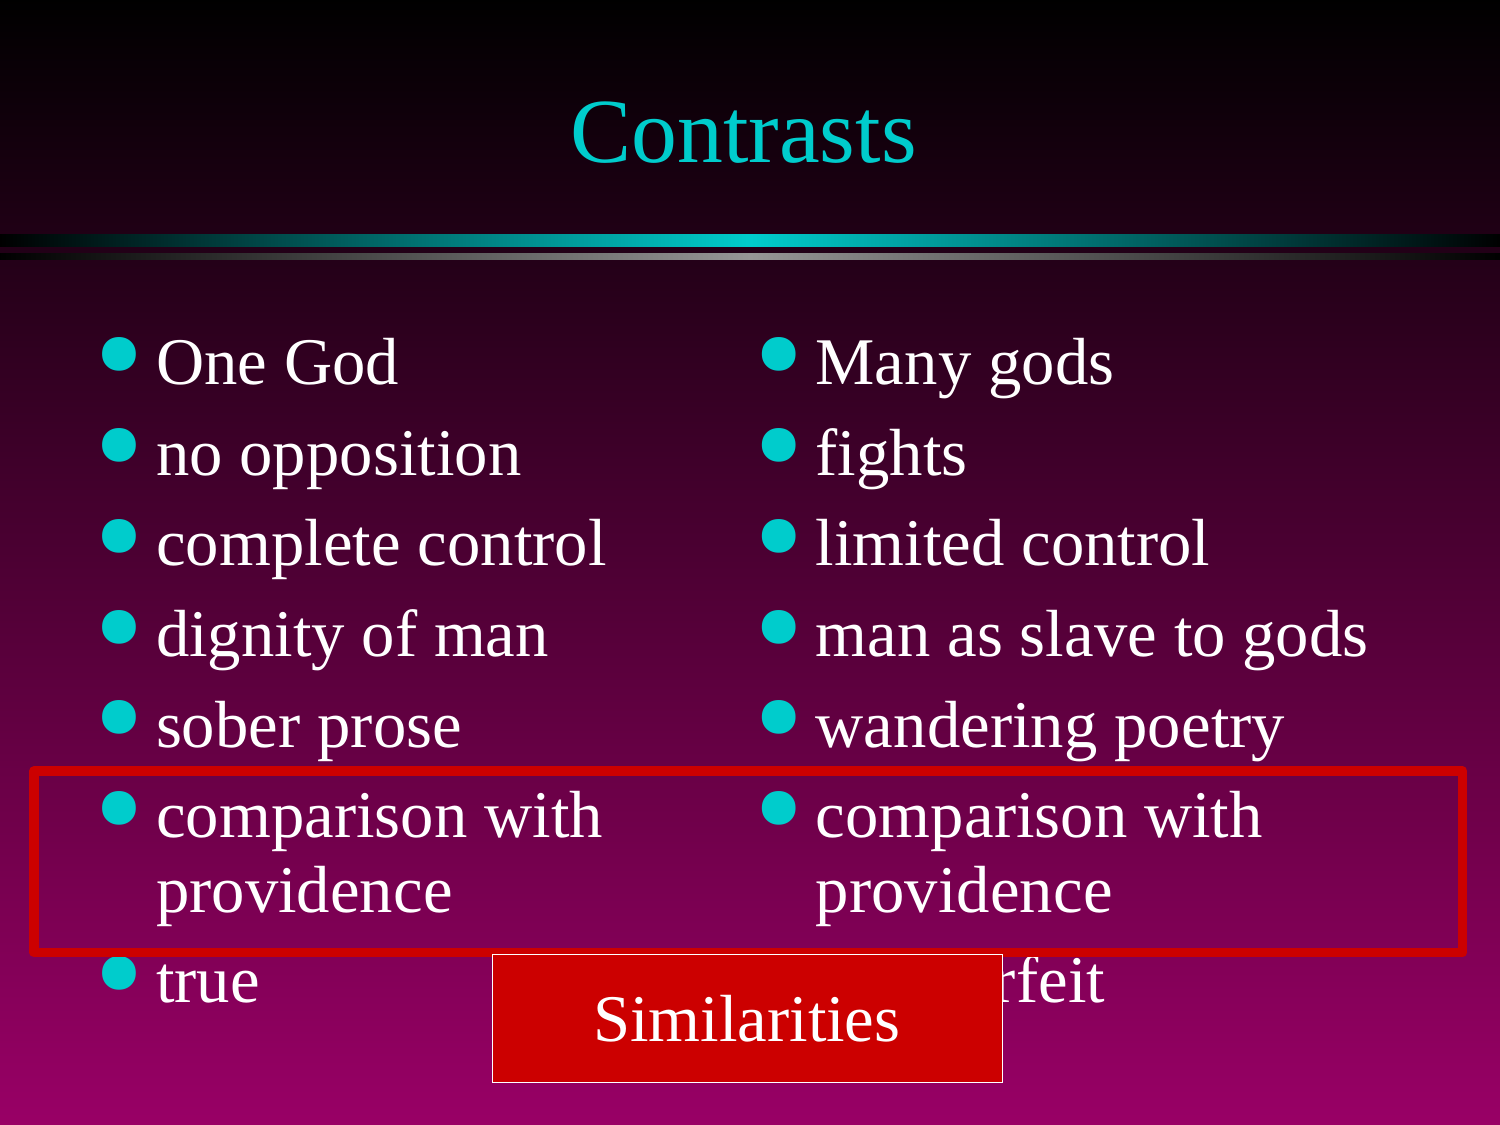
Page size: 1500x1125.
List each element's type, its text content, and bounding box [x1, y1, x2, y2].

title Contrasts [99, 37, 1388, 225]
list One God no opposition complete control dignity of man sober prose comparison with providence true [99, 776, 729, 948]
text_box Similarities [492, 954, 1003, 1083]
list Many gods fights limited control man as slave to gods wandering poetry comparison with providence counterfeit [759, 776, 1388, 948]
list Many gods fights limited control man as slave to gods wandering poetry comparison with providence counterfeit [759, 324, 1388, 766]
list Many gods fights limited control man as slave to gods wandering poetry comparison with providence counterfeit [1003, 957, 1388, 1018]
list One God no opposition complete control dignity of man sober prose comparison with providence true [99, 957, 492, 1018]
list One God no opposition complete control dignity of man sober prose comparison with providence true [99, 324, 729, 766]
